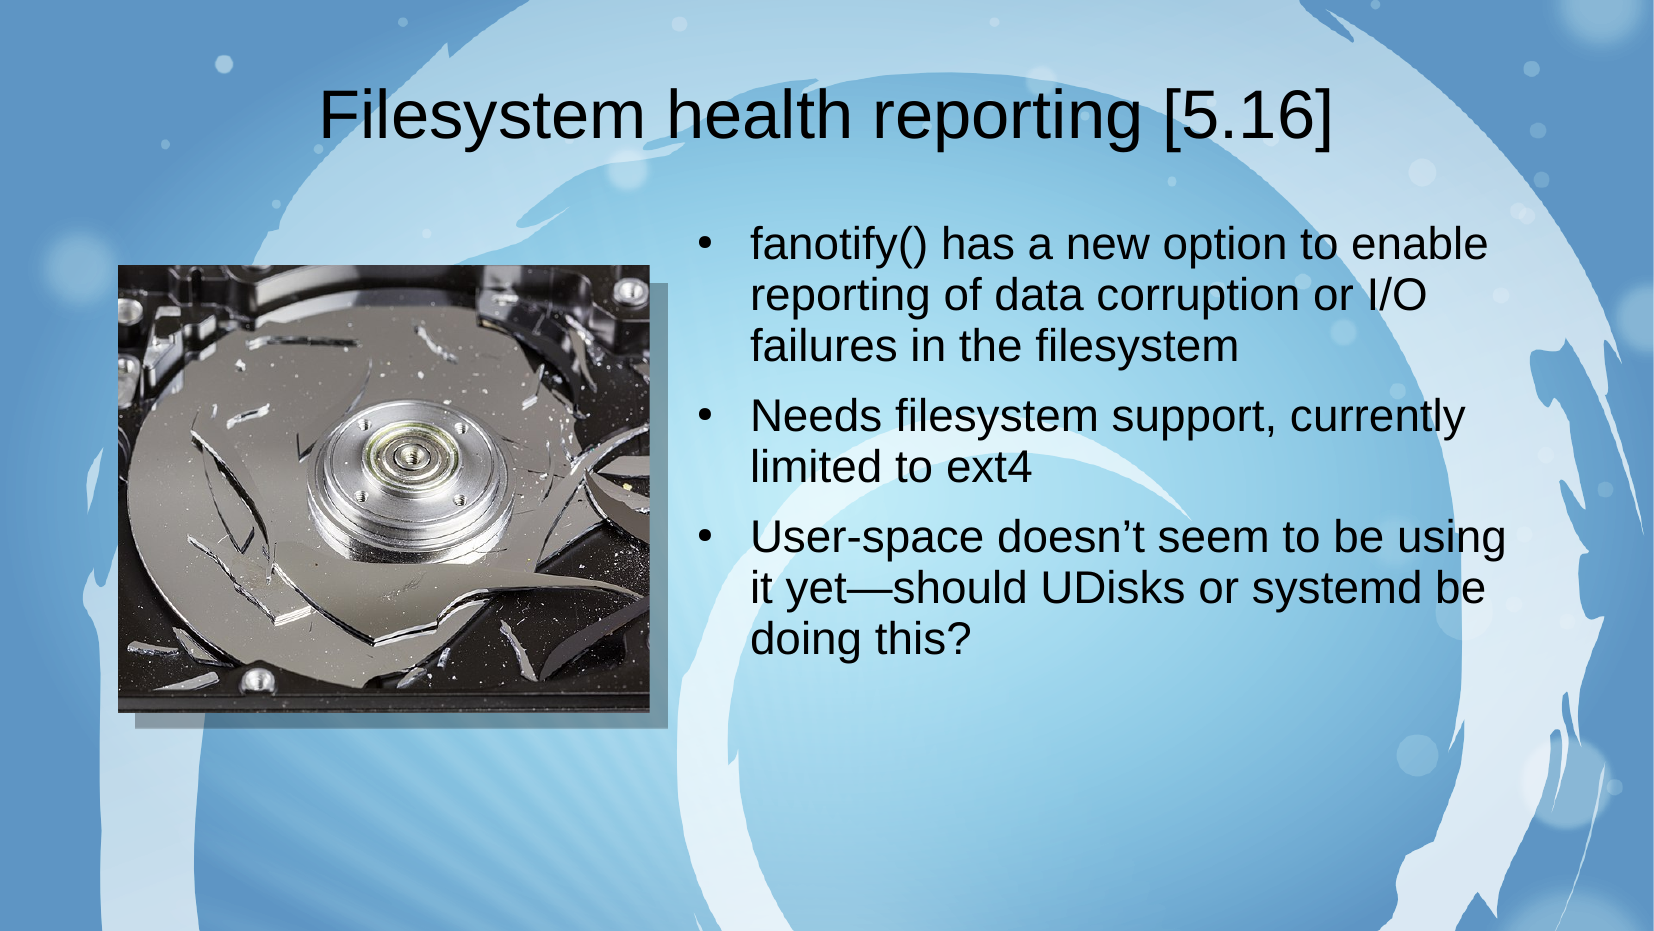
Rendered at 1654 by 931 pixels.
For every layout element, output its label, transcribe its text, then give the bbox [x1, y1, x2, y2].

picture [0, 0, 1654, 931]
title Filesystem health reporting [5.16] [118, 37, 1536, 193]
list fanotify() has a new option to enable reporting of data corruption or I/O failures in the filesystem Needs filesystem support, currently limited to ext4 User-space doesn’t seem to be using it yet—should UDisks or systemd be doing this? [679, 217, 1536, 832]
